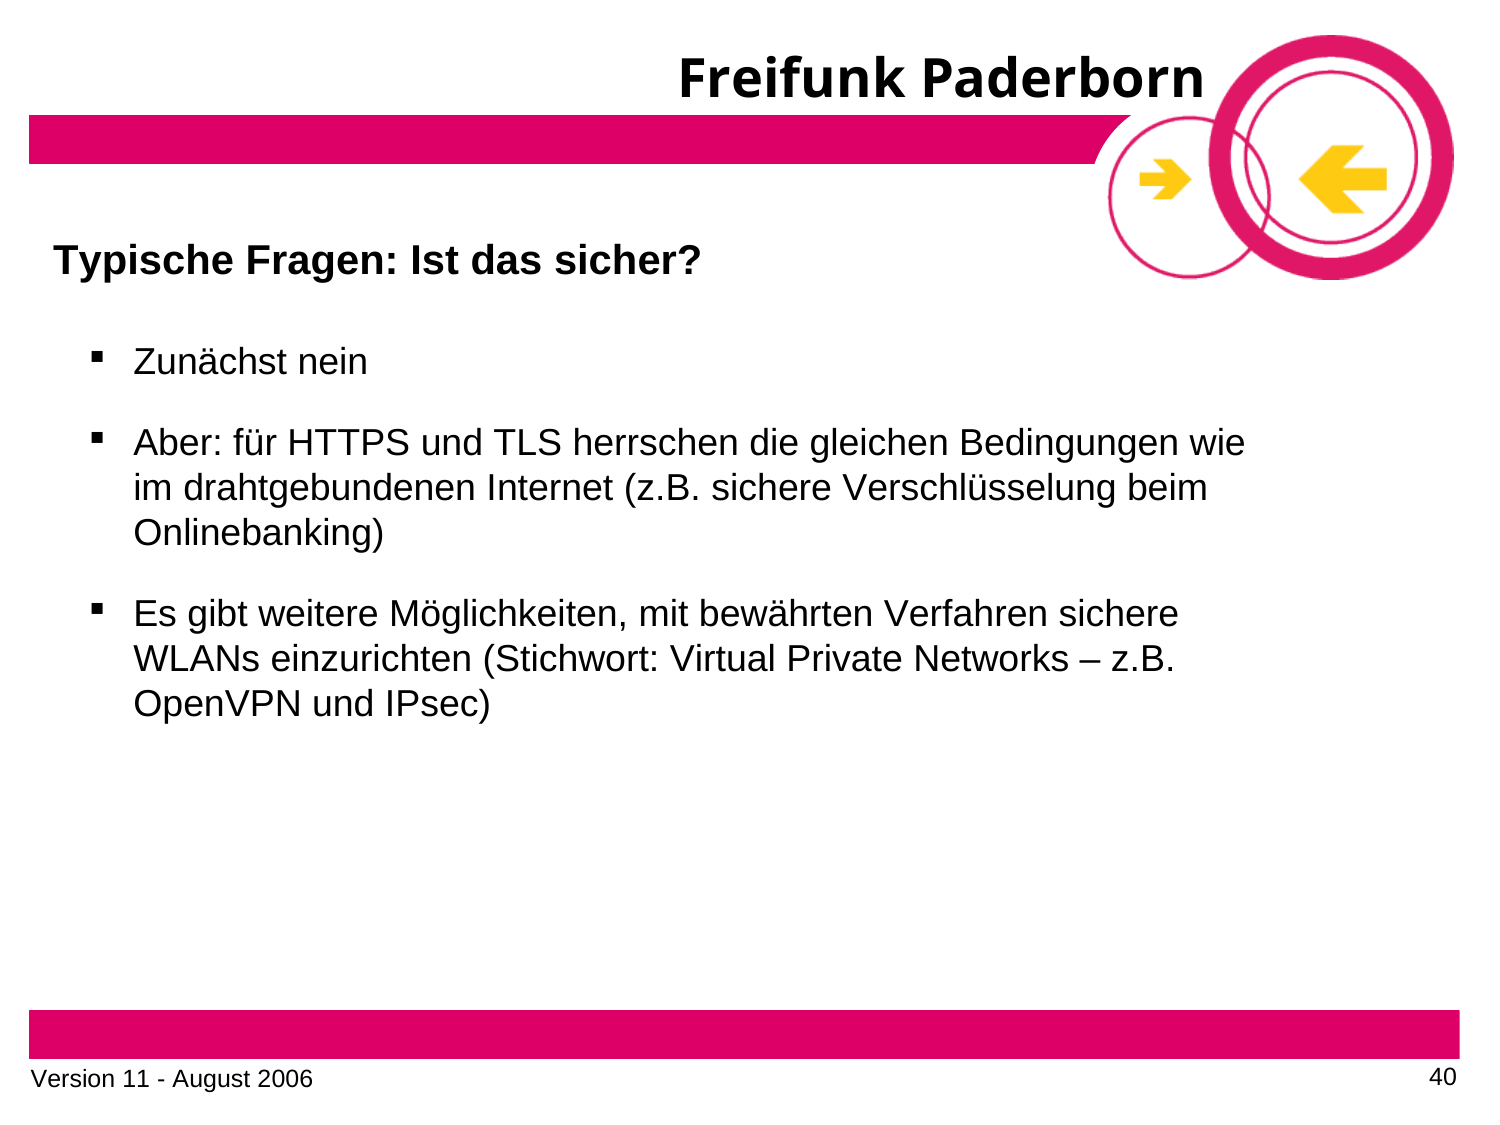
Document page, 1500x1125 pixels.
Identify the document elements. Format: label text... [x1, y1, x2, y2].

text_box Zunächst nein Aber: für HTTPS und TLS herrschen die gleichen Bedingungen wie im drahtgebundenen Internet (z.B. sichere Verschlüsselung beim Onlinebanking) Es gibt weitere Möglichkeiten, mit bewährten Verfahren sichere WLANs einzurichten (Stichwort: Virtual Private Networks – z.B. OpenVPN und IPsec) [59, 337, 1288, 976]
picture [1107, 35, 1454, 280]
text_box Typische Fragen: Ist das sicher? [53, 233, 1046, 313]
